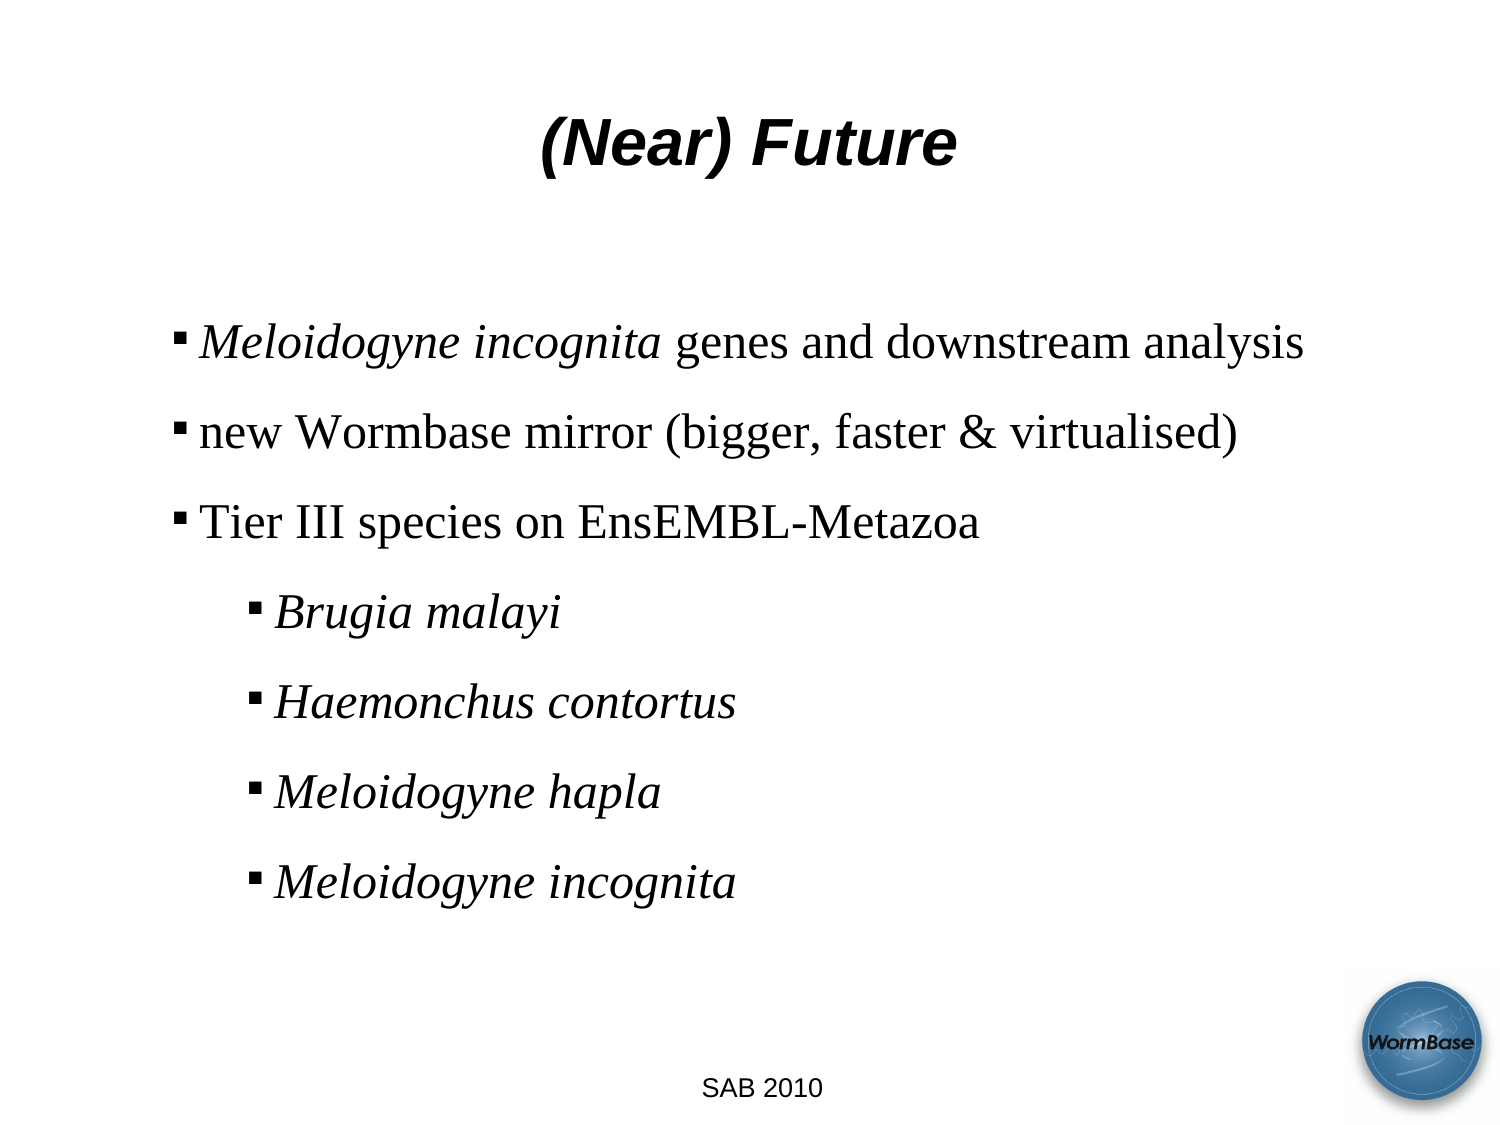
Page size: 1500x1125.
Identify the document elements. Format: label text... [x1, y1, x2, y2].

picture [1343, 968, 1500, 1125]
title (Near) Future [75, 44, 1425, 233]
text_box Meloidogyne incognita genes and downstream analysis new Wormbase mirror (bigger, faster & virtualised) Tier III species on EnsEMBL-Metazoa Brugia malayi Haemonchus contortus Meloidogyne hapla Meloidogyne incognita [159, 271, 1430, 917]
